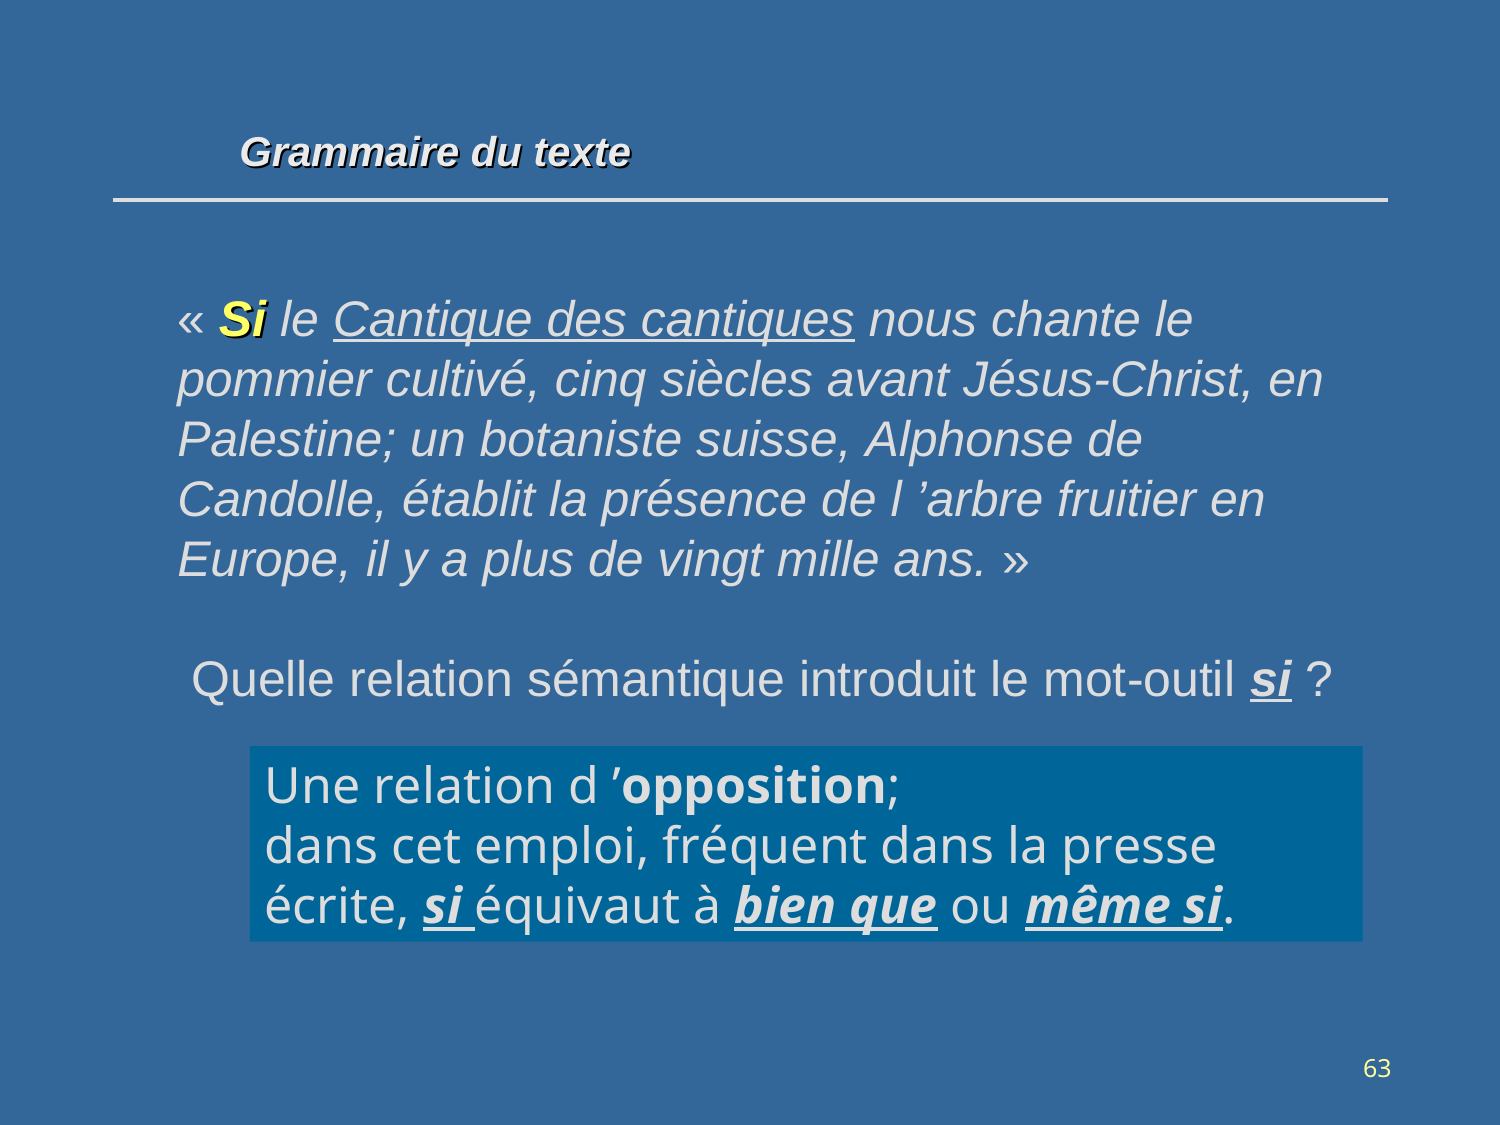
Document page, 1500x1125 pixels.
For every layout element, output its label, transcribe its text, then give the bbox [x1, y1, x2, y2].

text_box Grammaire du texte [224, 116, 647, 183]
text_box « Si le Cantique des cantiques nous chante le pommier cultivé, cinq siècles avant Jésus-Christ, en Palestine; un botaniste suisse, Alphonse de Candolle, établit la présence de l ’arbre fruitier en Europe, il y a plus de vingt mille ans. » Quelle relation sémantique introduit le mot-outil si ? [162, 278, 1363, 715]
text_box Une relation d ’opposition; dans cet emploi, fréquent dans la presse écrite, si équivaut à bien que ou même si. [249, 746, 1363, 942]
